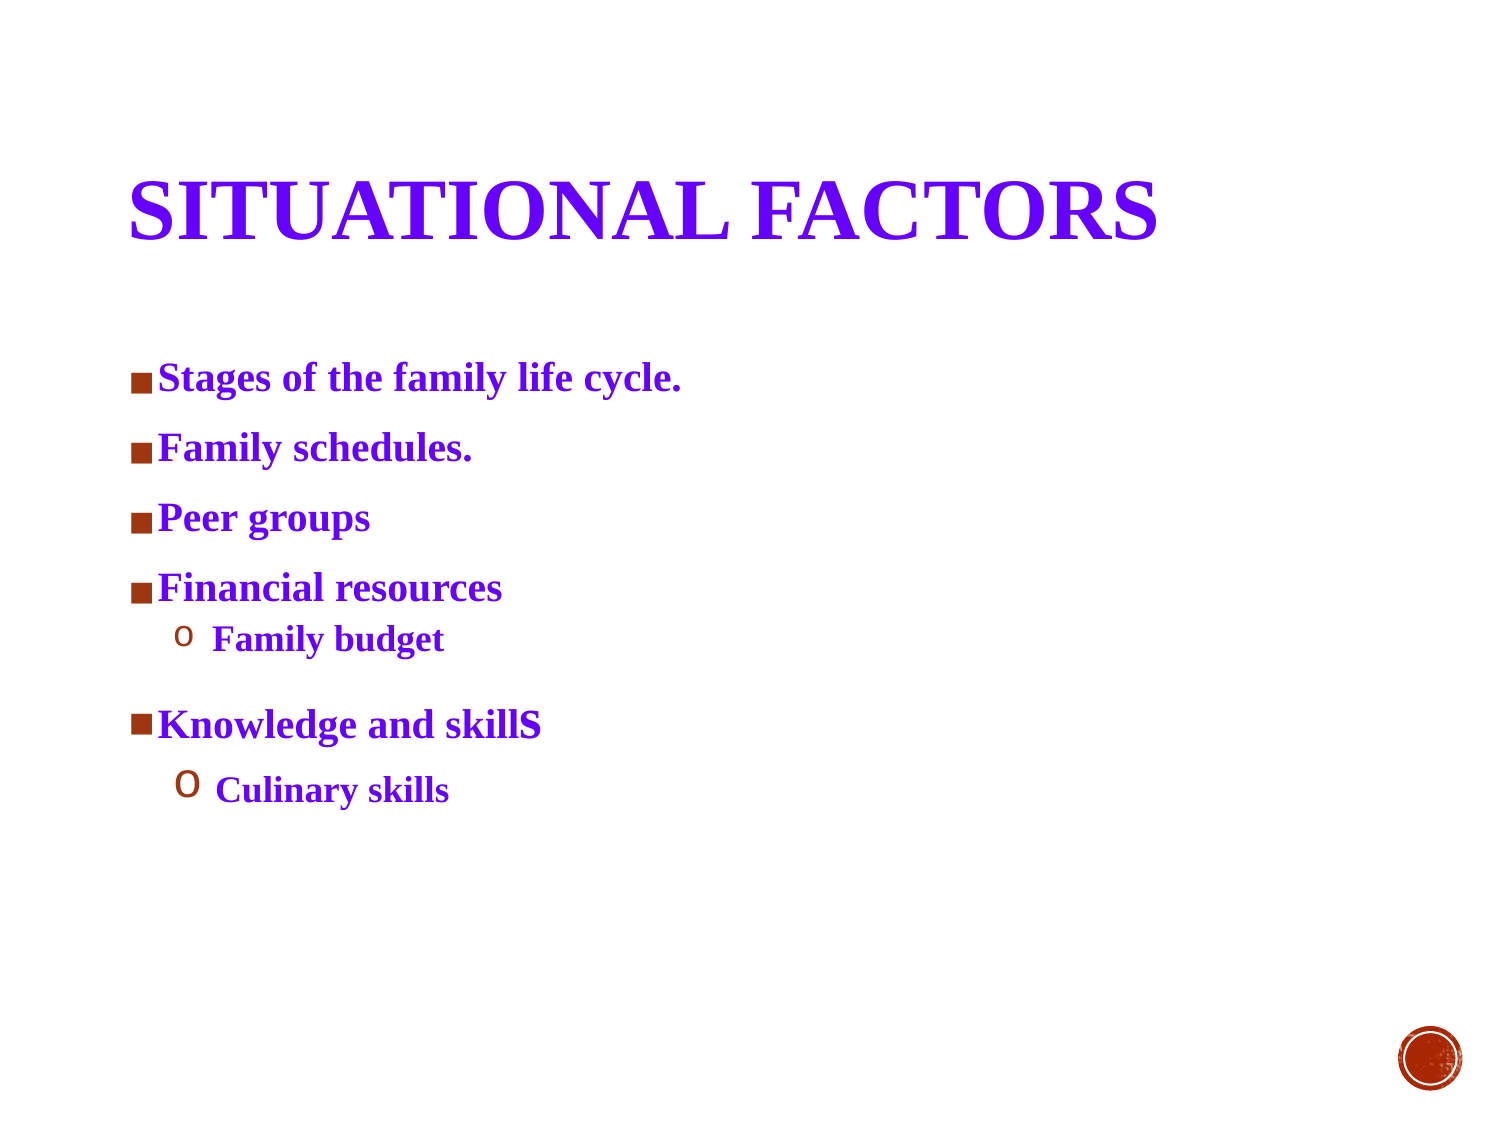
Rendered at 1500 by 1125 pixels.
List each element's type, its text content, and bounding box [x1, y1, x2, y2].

picture [1398, 1026, 1463, 1091]
title SITUATIONAL FACTORS [112, 79, 1388, 344]
list Stages of the family life cycle. Family schedules. Peer groups Financial resources Family budget Knowledge and skills Culinary skills [112, 348, 1388, 1013]
